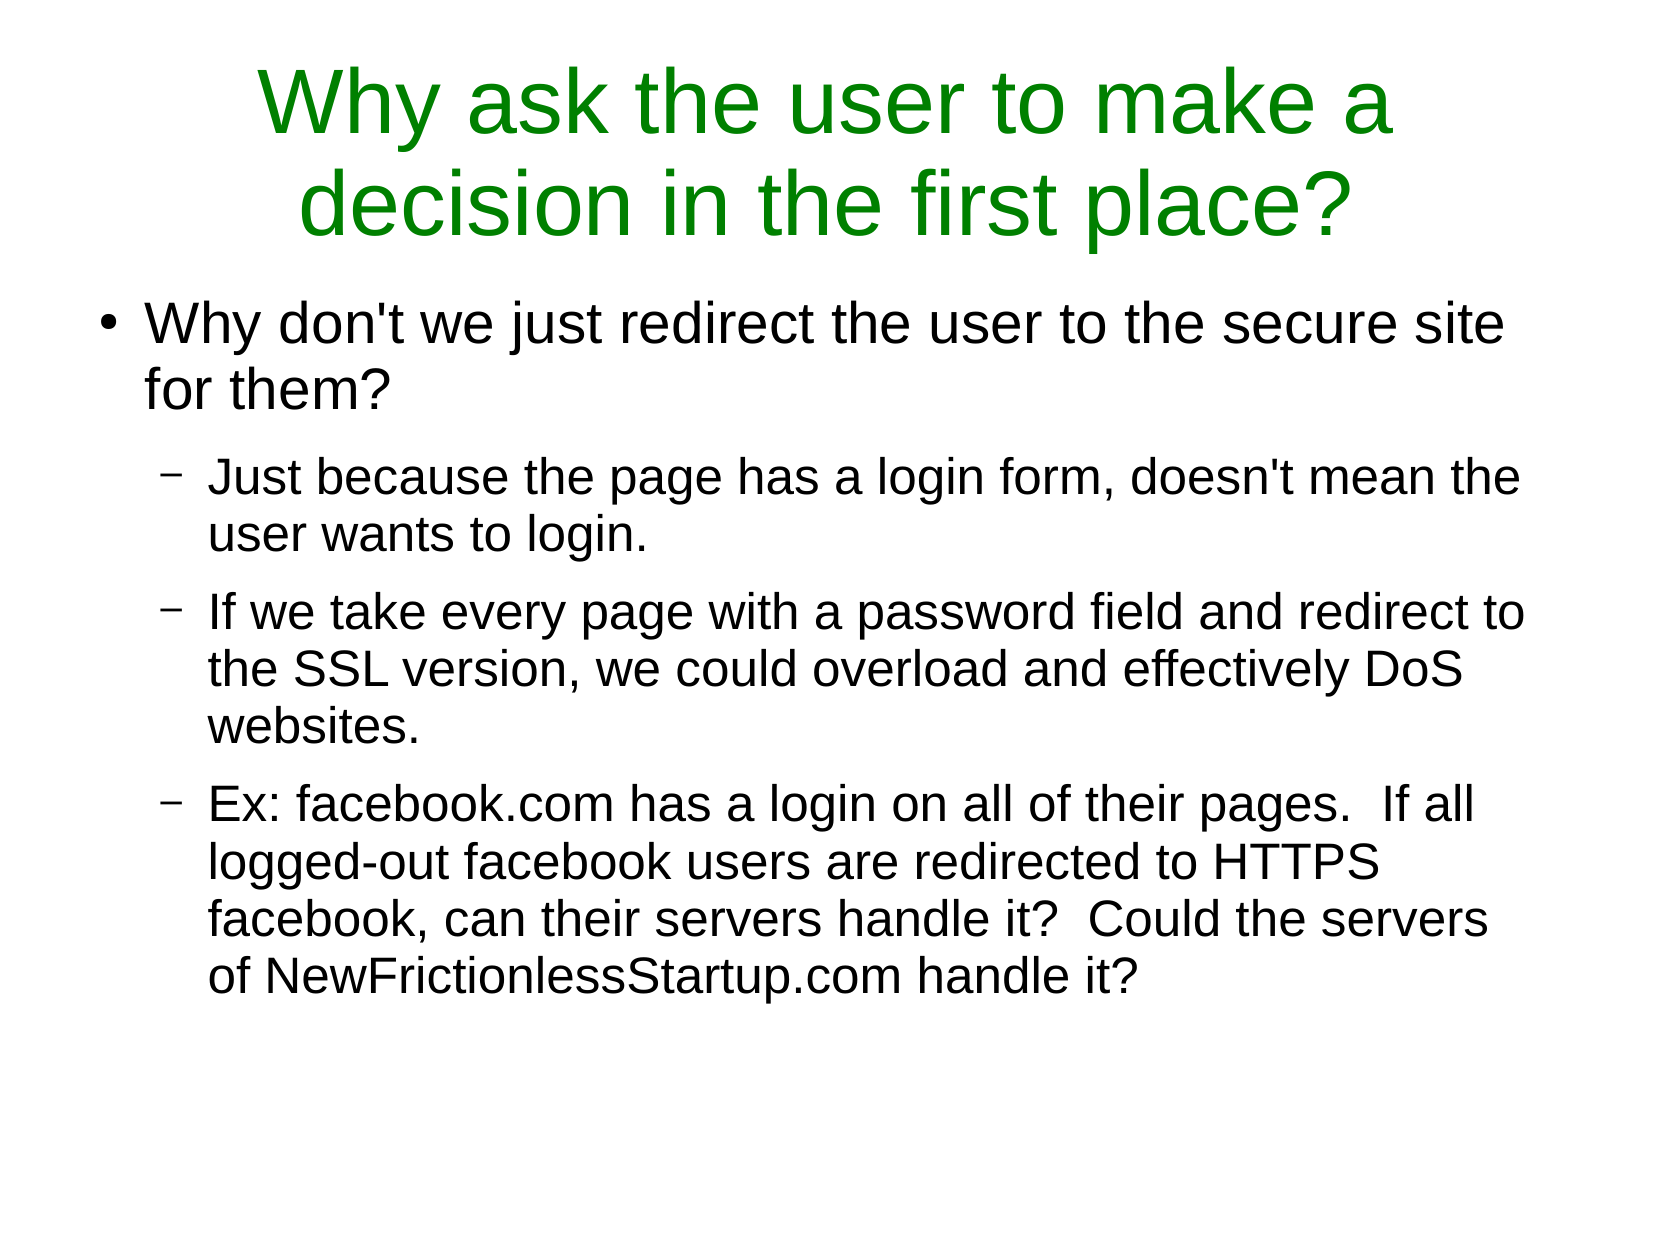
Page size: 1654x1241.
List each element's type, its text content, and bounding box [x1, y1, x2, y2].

list Why don't we just redirect the user to the secure site for them? Just because the page has a login form, doesn't mean the user wants to login. If we take every page with a password field and redirect to the SSL version, we could overload and effectively DoS websites. Ex: facebook.com has a login on all of their pages. If all logged-out facebook users are redirected to HTTPS facebook, can their servers handle it? Could the servers of NewFrictionlessStartup.com handle it? [82, 290, 1538, 1010]
title Why ask the user to make a decision in the first place? [82, 49, 1571, 257]
